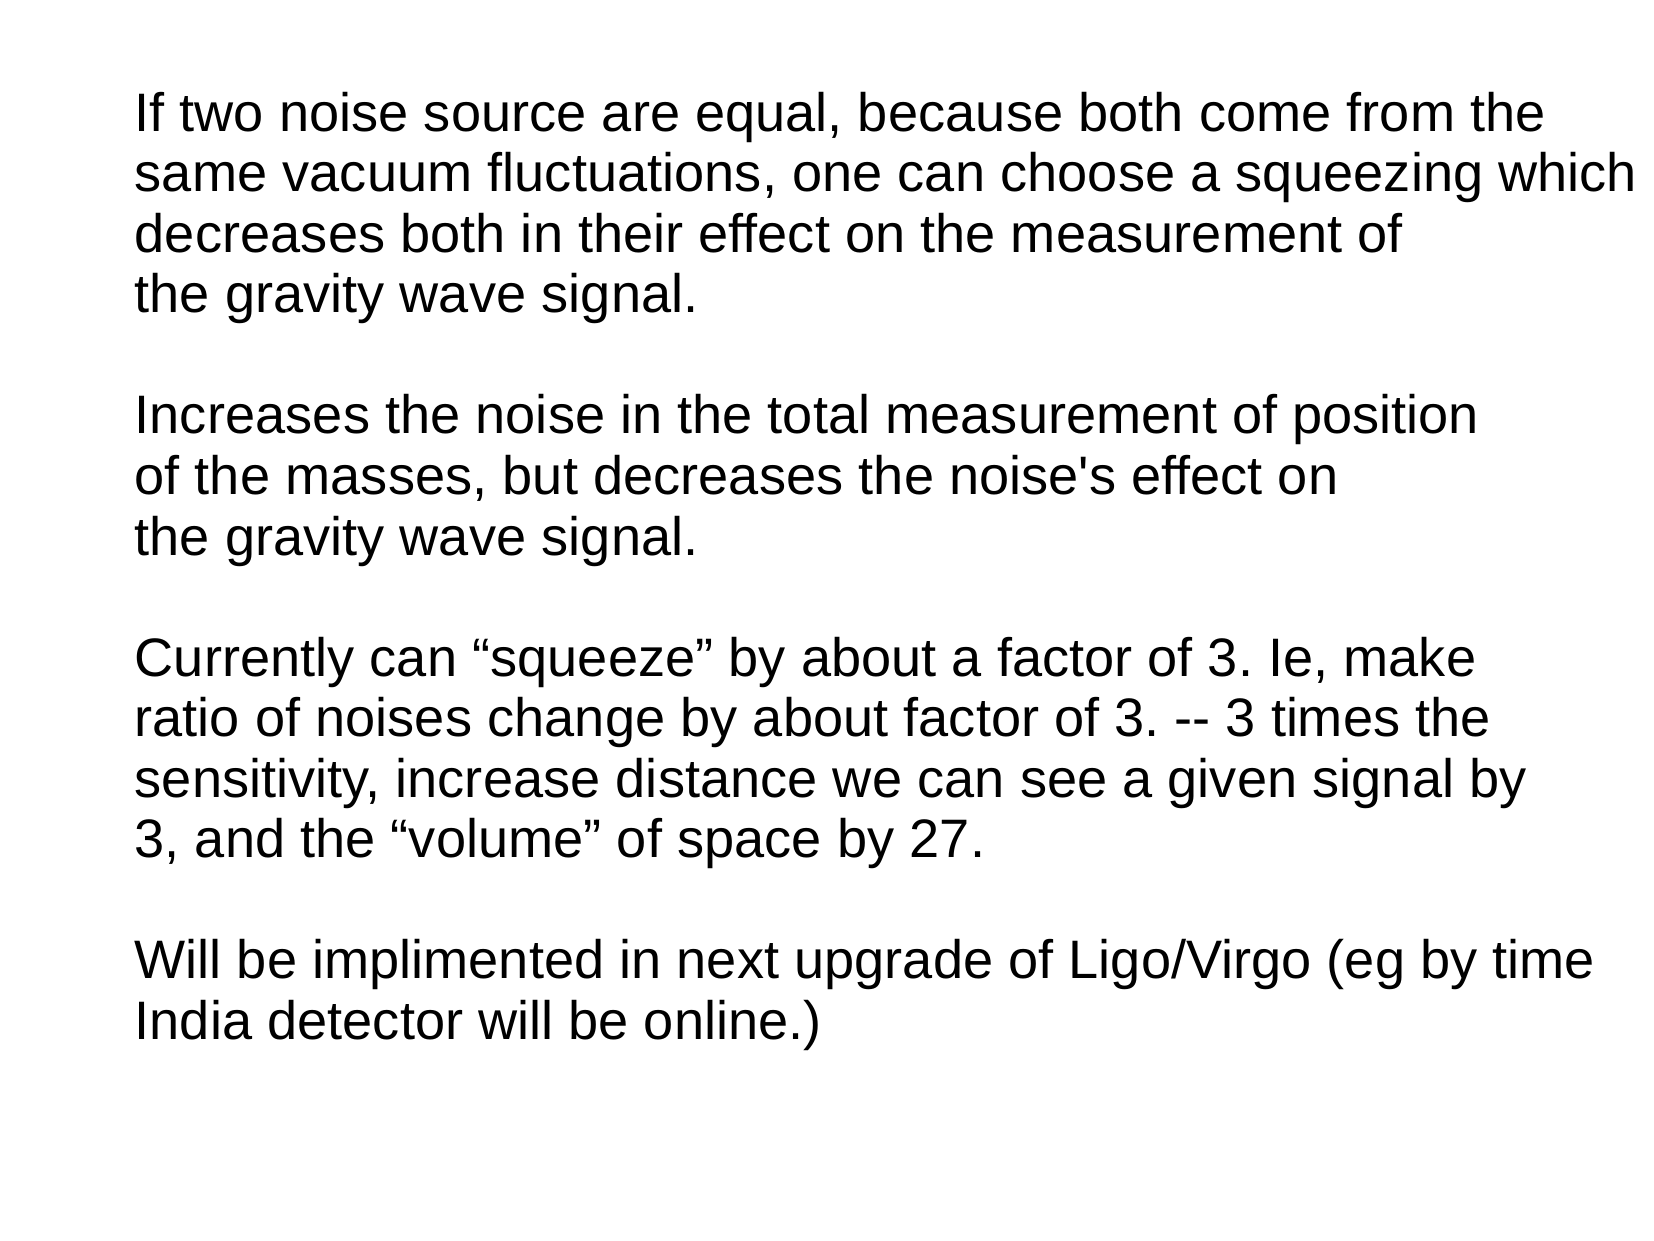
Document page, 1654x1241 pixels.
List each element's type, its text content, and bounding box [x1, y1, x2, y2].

text_box If two noise source are equal, because both come from the same vacuum fluctuations, one can choose a squeezing which decreases both in their effect on the measurement of the gravity wave signal. Increases the noise in the total measurement of position of the masses, but decreases the noise's effect on the gravity wave signal. Currently can “squeeze” by about a factor of 3. Ie, make ratio of noises change by about factor of 3. -- 3 times the sensitivity, increase distance we can see a given signal by 3, and the “volume” of space by 27. Will be implimented in next upgrade of Ligo/Virgo (eg by time India detector will be online.) [120, 75, 1654, 1119]
